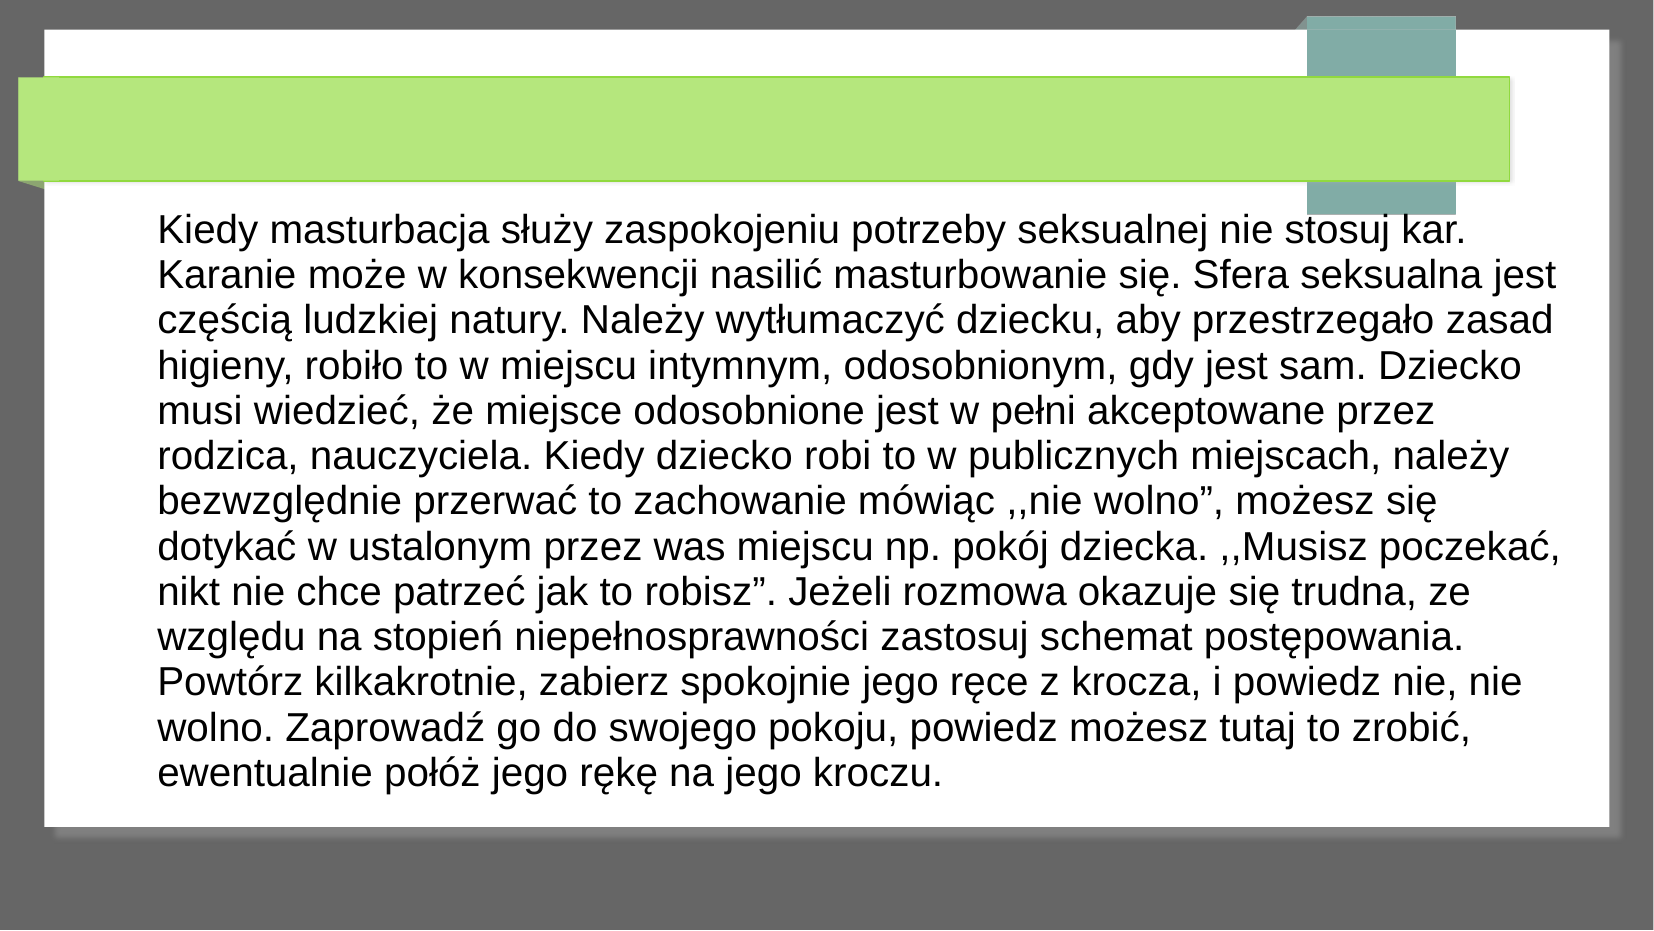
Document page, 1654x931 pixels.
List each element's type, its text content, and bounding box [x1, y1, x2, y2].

list Kiedy masturbacja służy zaspokojeniu potrzeby seksualnej nie stosuj kar. Karanie może w konsekwencji nasilić masturbowanie się. Sfera seksualna jest częścią ludzkiej natury. Należy wytłumaczyć dziecku, aby przestrzegało zasad higieny, robiło to w miejscu intymnym, odosobnionym, gdy jest sam. Dziecko musi wiedzieć, że miejsce odosobnione jest w pełni akceptowane przez rodzica, nauczyciela. Kiedy dziecko robi to w publicznych miejscach, należy bezwzględnie przerwać to zachowanie mówiąc ,,nie wolno”, możesz się dotykać w ustalonym przez was miejscu np. pokój dziecka. ,,Musisz poczekać, nikt nie chce patrzeć jak to robisz”. Jeżeli rozmowa okazuje się trudna, ze względu na stopień niepełnosprawności zastosuj schemat postępowania. Powtórz kilkakrotnie, zabierz spokojnie jego ręce z krocza, i powiedz nie, nie wolno. Zaprowadź go do swojego pokoju, powiedz możesz tutaj to zrobić, ewentualnie połóż jego rękę na jego kroczu. [88, 206, 1565, 798]
